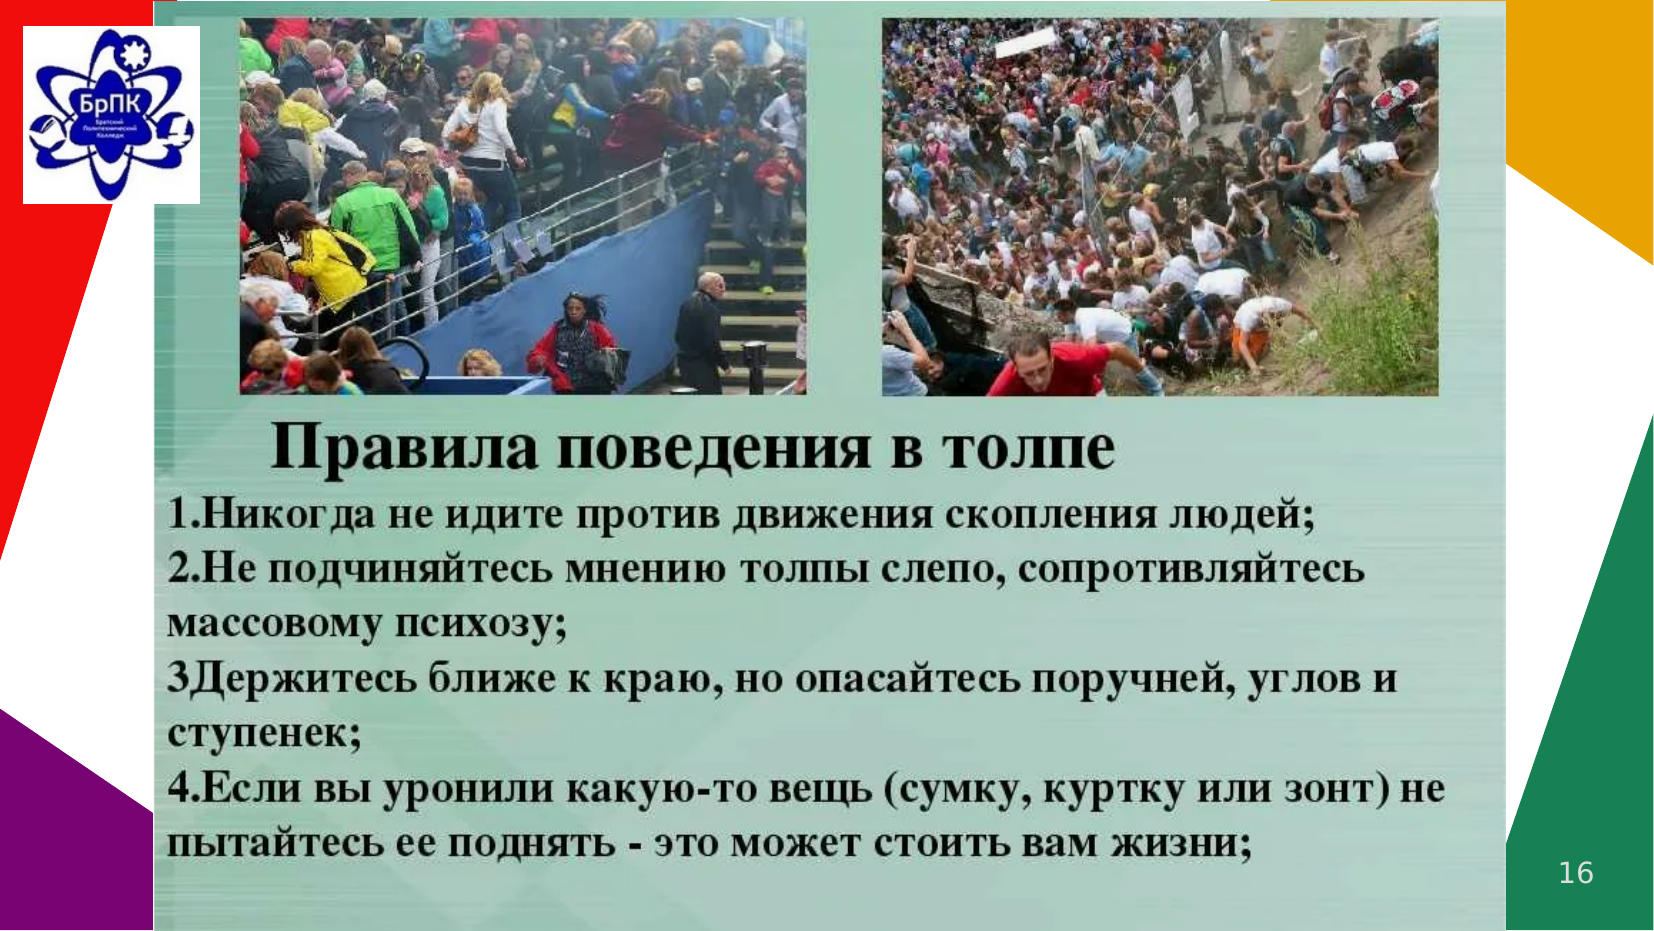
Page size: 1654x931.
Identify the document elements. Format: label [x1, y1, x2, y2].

picture [23, 1, 1506, 931]
